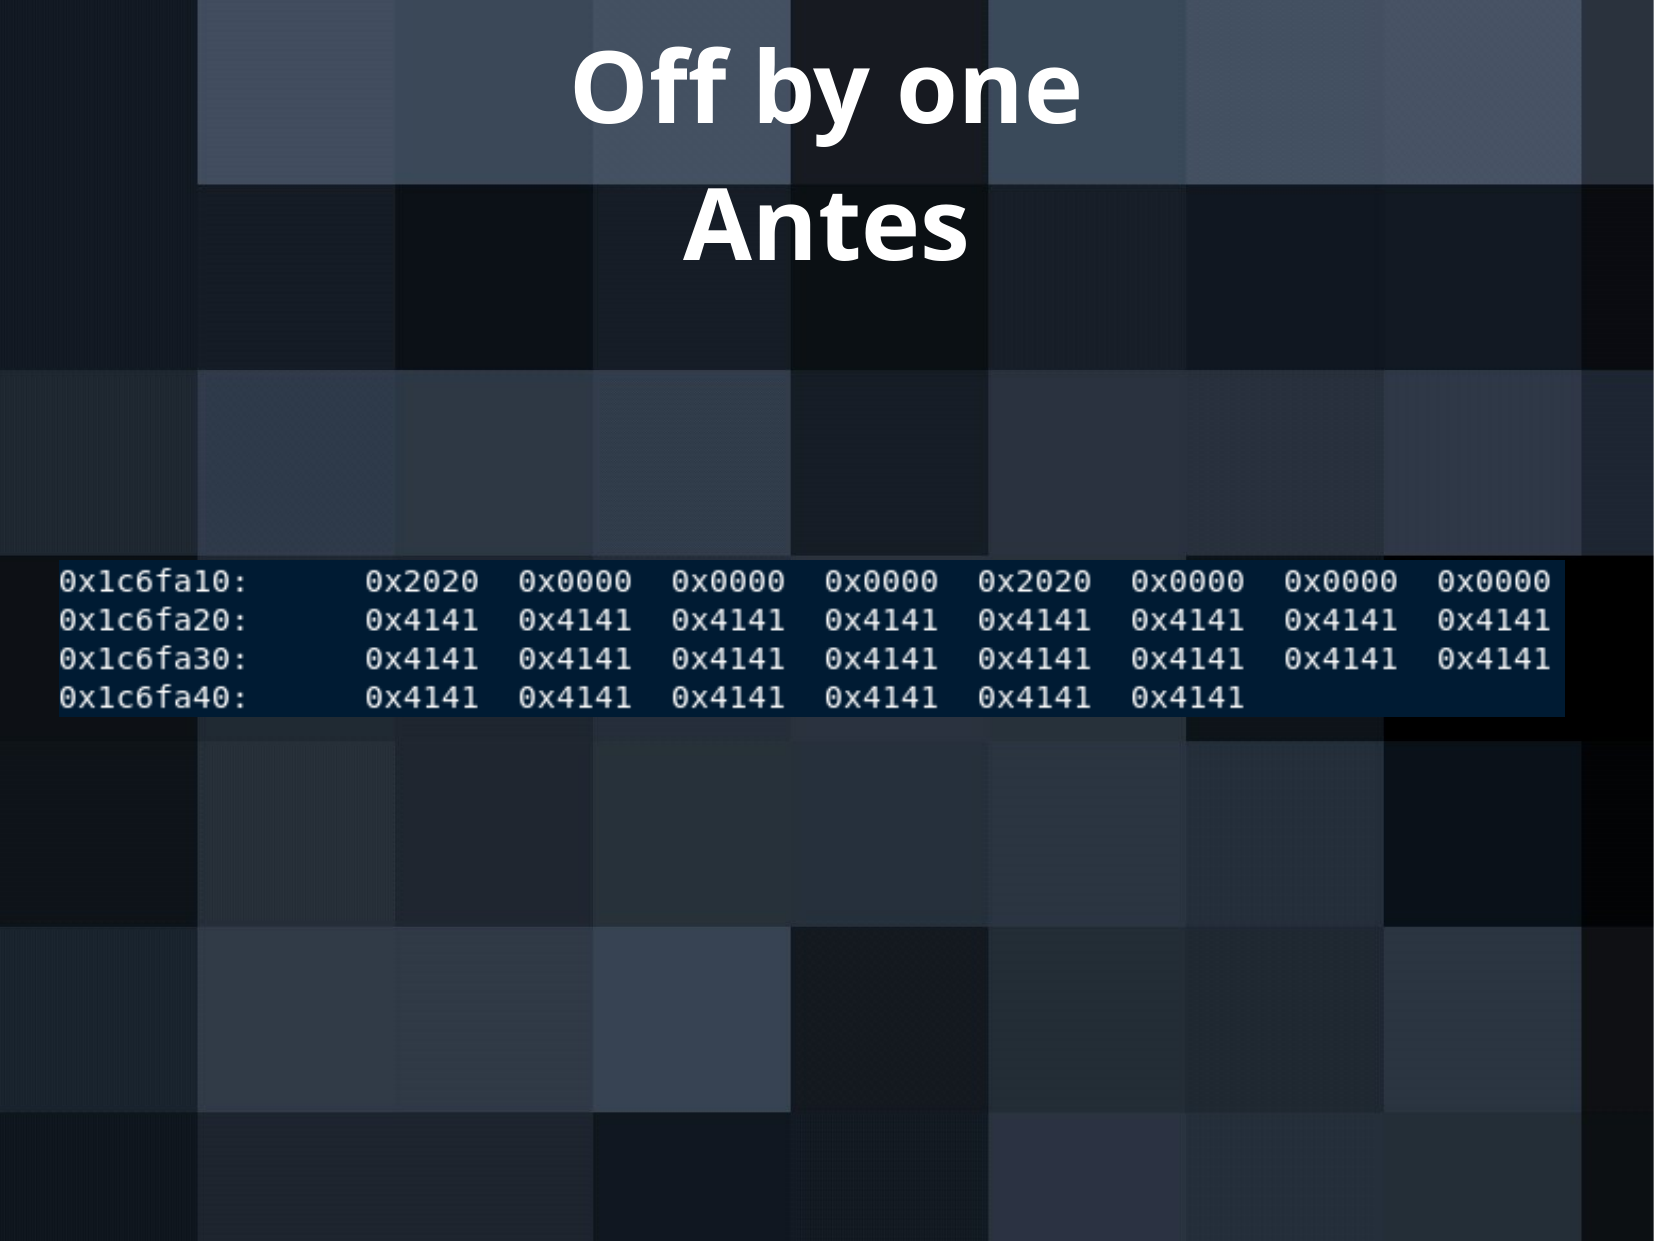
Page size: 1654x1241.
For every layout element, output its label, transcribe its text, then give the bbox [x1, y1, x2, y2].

title Off by one Antes [82, 36, 1571, 270]
picture [0, 0, 1654, 1241]
